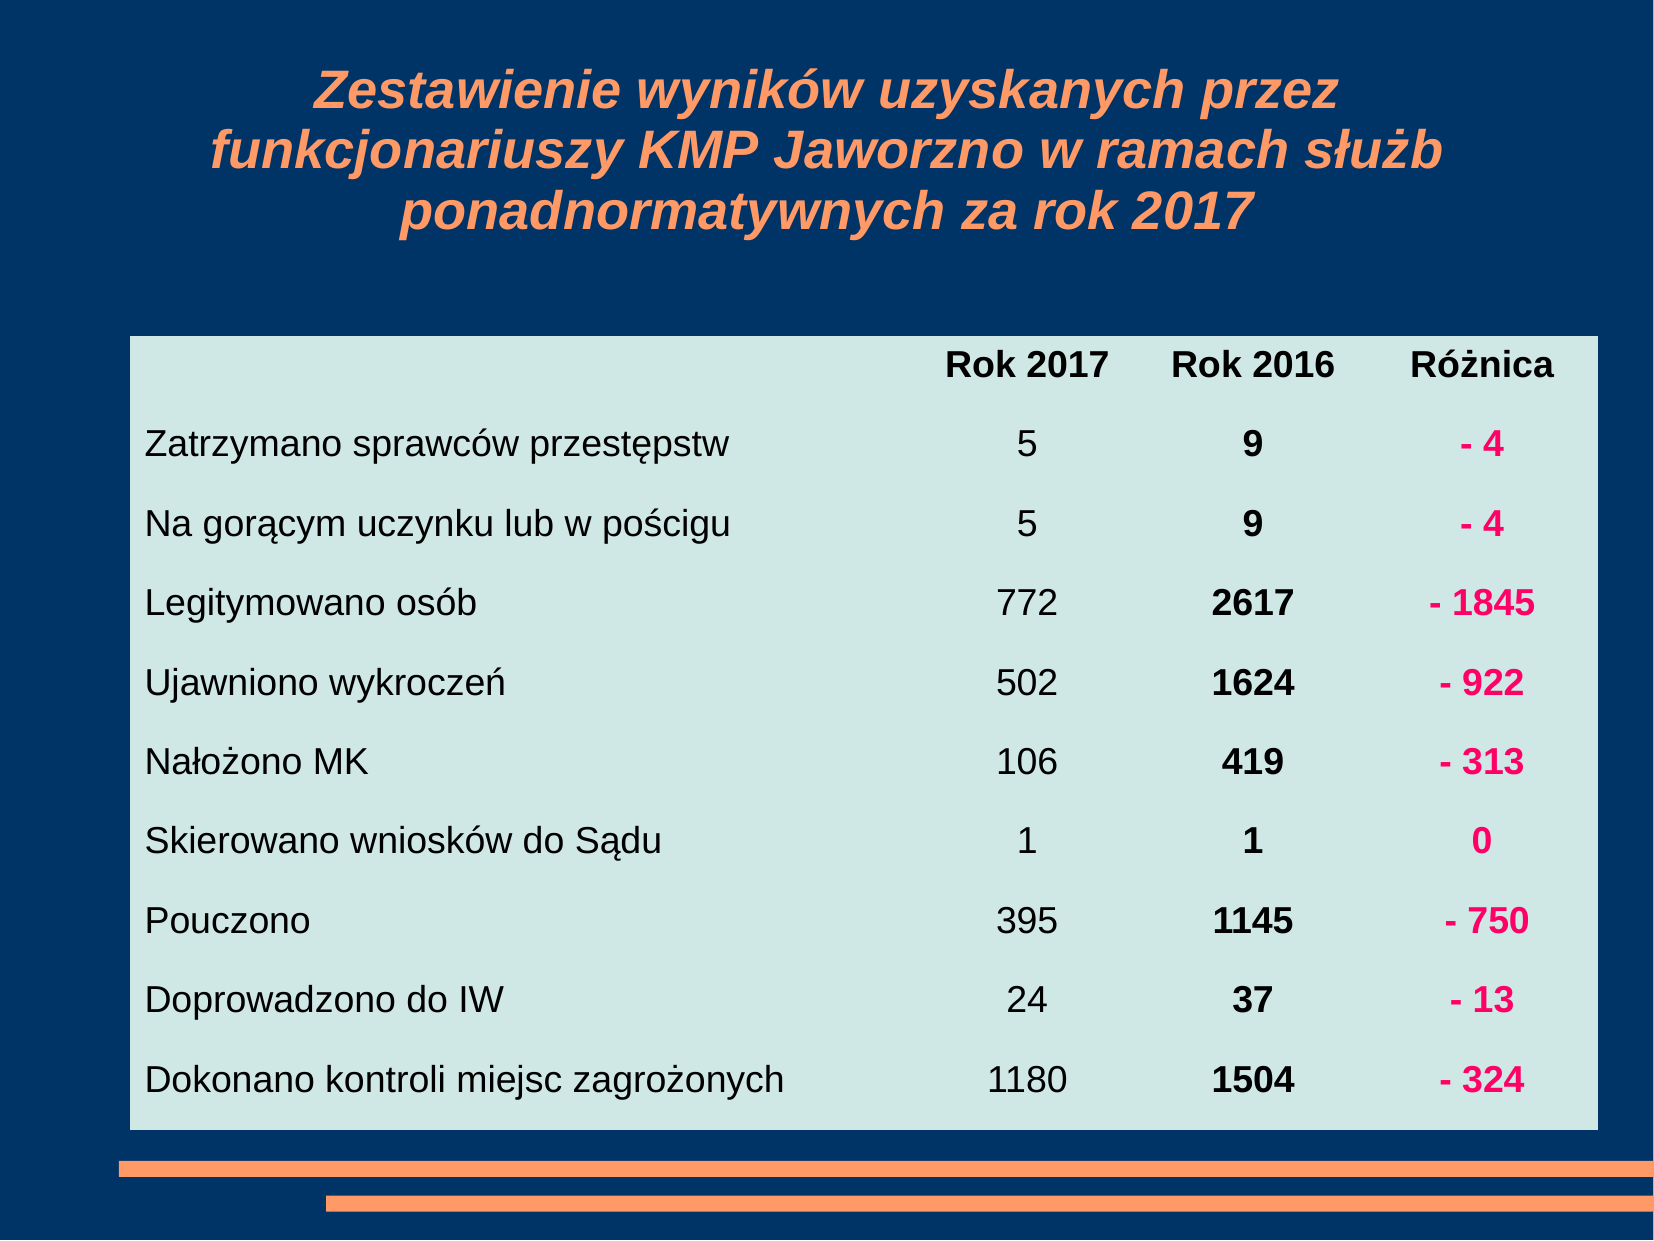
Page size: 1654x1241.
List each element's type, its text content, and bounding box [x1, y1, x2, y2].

table_cell Ujawniono wykroczeń [130, 654, 914, 733]
table_cell - 4 [1366, 495, 1598, 574]
table_cell 1145 [1140, 892, 1366, 972]
table_cell 106 [914, 733, 1140, 813]
table_cell - 324 [1366, 1051, 1598, 1130]
table_cell Nałożono MK [130, 733, 914, 813]
table_cell 2617 [1140, 574, 1366, 654]
title Zestawienie wyników uzyskanych przez funkcjonariuszy KMP Jaworzno w ramach służb ponadnormatywnych za rok 2017 [121, 53, 1534, 247]
table_cell - 13 [1366, 972, 1598, 1051]
table_cell 1180 [914, 1051, 1140, 1130]
table_cell 1504 [1140, 1051, 1366, 1130]
table_header Rok 2016 [1140, 336, 1366, 415]
table_cell - 313 [1366, 733, 1598, 813]
table_cell 1 [914, 813, 1140, 892]
table_cell - 4 [1366, 415, 1598, 495]
table_cell Pouczono [130, 892, 914, 972]
table_cell 24 [914, 972, 1140, 1051]
table_header Rok 2017 [914, 336, 1140, 415]
table_cell Zatrzymano sprawców przestępstw [130, 415, 914, 495]
table_cell 502 [914, 654, 1140, 733]
table_cell 772 [914, 574, 1140, 654]
table_cell 0 [1366, 813, 1598, 892]
table_cell - 750 [1366, 892, 1598, 972]
table_cell 5 [914, 415, 1140, 495]
table_cell 9 [1140, 415, 1366, 495]
table_cell 5 [914, 495, 1140, 574]
table_header [130, 336, 914, 415]
table_cell 395 [914, 892, 1140, 972]
table_cell 37 [1140, 972, 1366, 1051]
table_cell Na gorącym uczynku lub w pościgu [130, 495, 914, 574]
table_cell 1 [1140, 813, 1366, 892]
table_cell 1624 [1140, 654, 1366, 733]
table_cell Skierowano wniosków do Sądu [130, 813, 914, 892]
table_cell 419 [1140, 733, 1366, 813]
table_cell - 1845 [1366, 574, 1598, 654]
table_cell - 922 [1366, 654, 1598, 733]
table_cell Dokonano kontroli miejsc zagrożonych [130, 1051, 914, 1130]
table_cell 9 [1140, 495, 1366, 574]
table_cell Legitymowano osób [130, 574, 914, 654]
table_header Różnica [1366, 336, 1598, 415]
table_cell Doprowadzono do IW [130, 972, 914, 1051]
